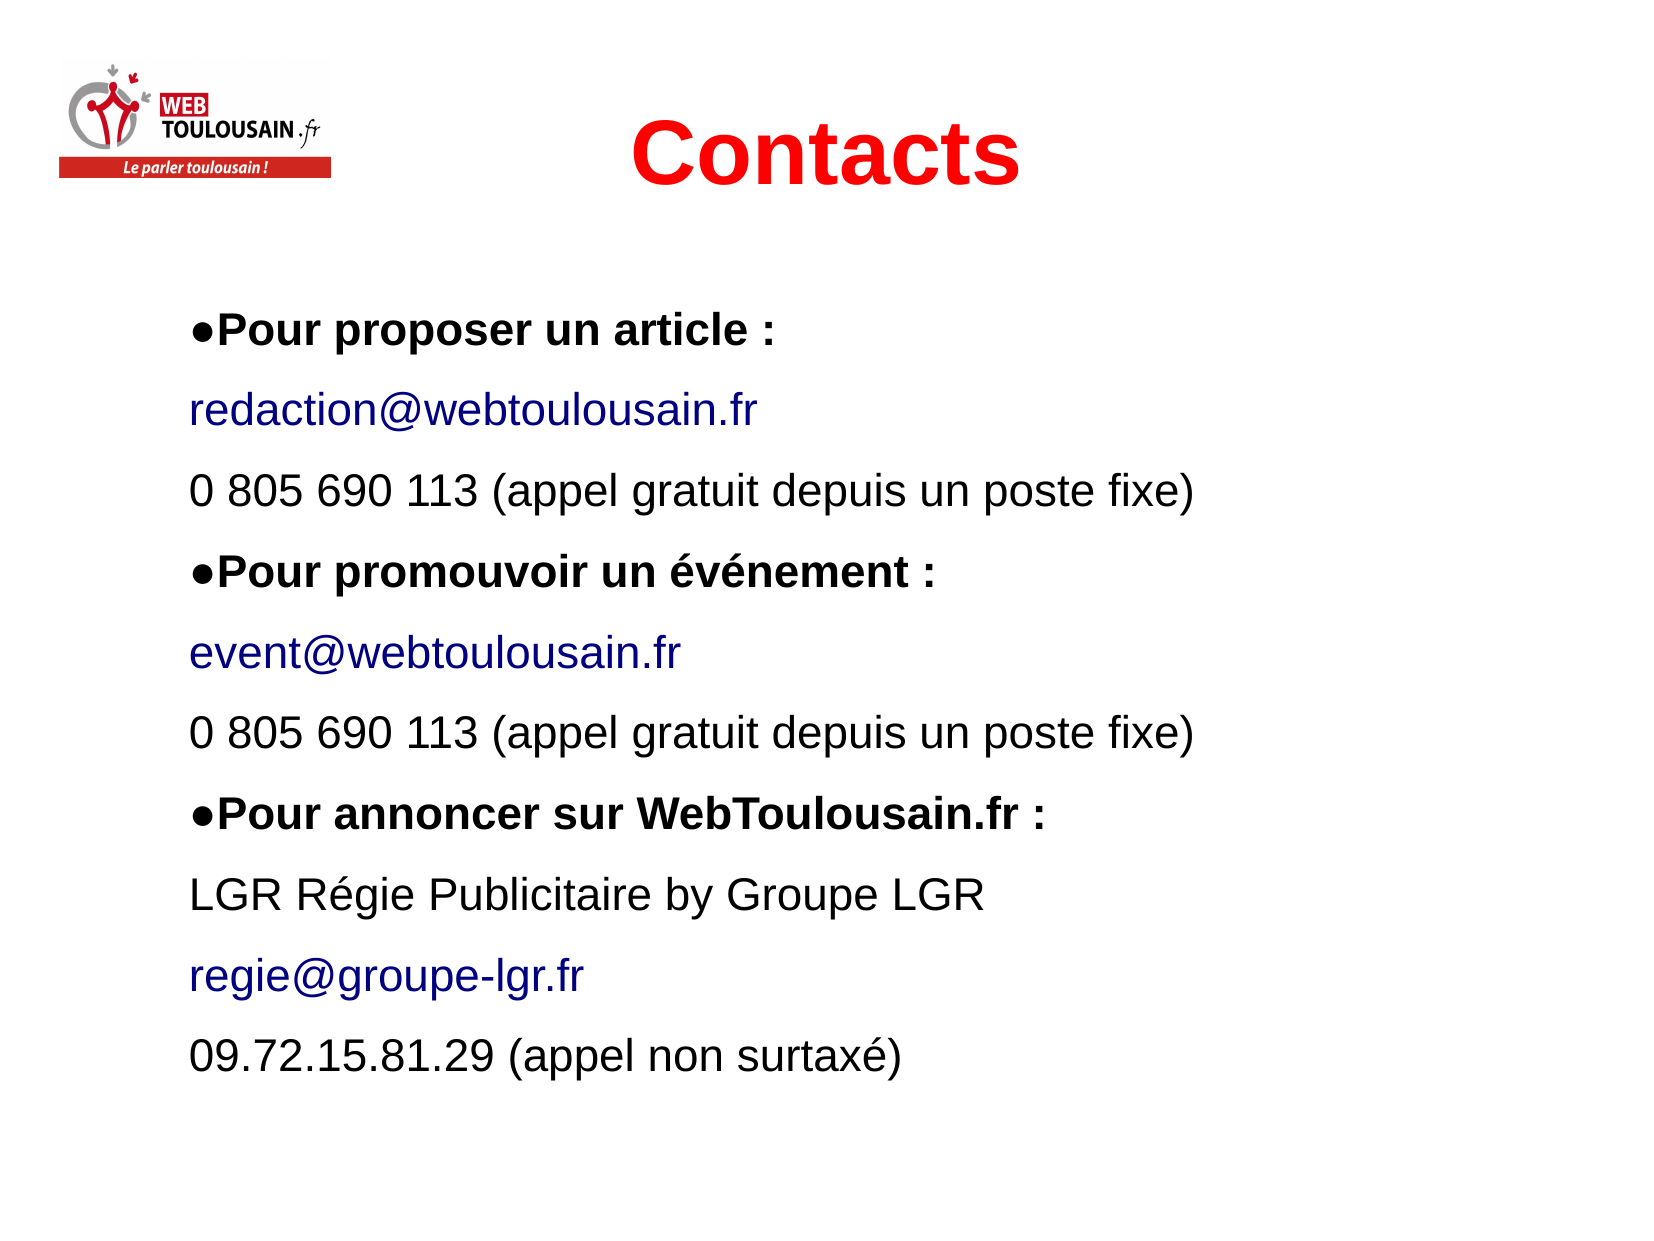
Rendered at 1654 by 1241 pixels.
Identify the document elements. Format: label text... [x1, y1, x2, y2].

title Contacts [82, 49, 1571, 257]
list ●Pour proposer un article : redaction@webtoulousain.fr 0 805 690 113 (appel gratuit depuis un poste fixe) ●Pour promouvoir un événement : event@webtoulousain.fr 0 805 690 113 (appel gratuit depuis un poste fixe) ●Pour annoncer sur WebToulousain.fr : LGR Régie Publicitaire by Groupe LGR regie@groupe-lgr.fr 09.72.15.81.29 (appel non surtaxé) [118, 303, 1560, 1123]
picture [59, 58, 331, 178]
